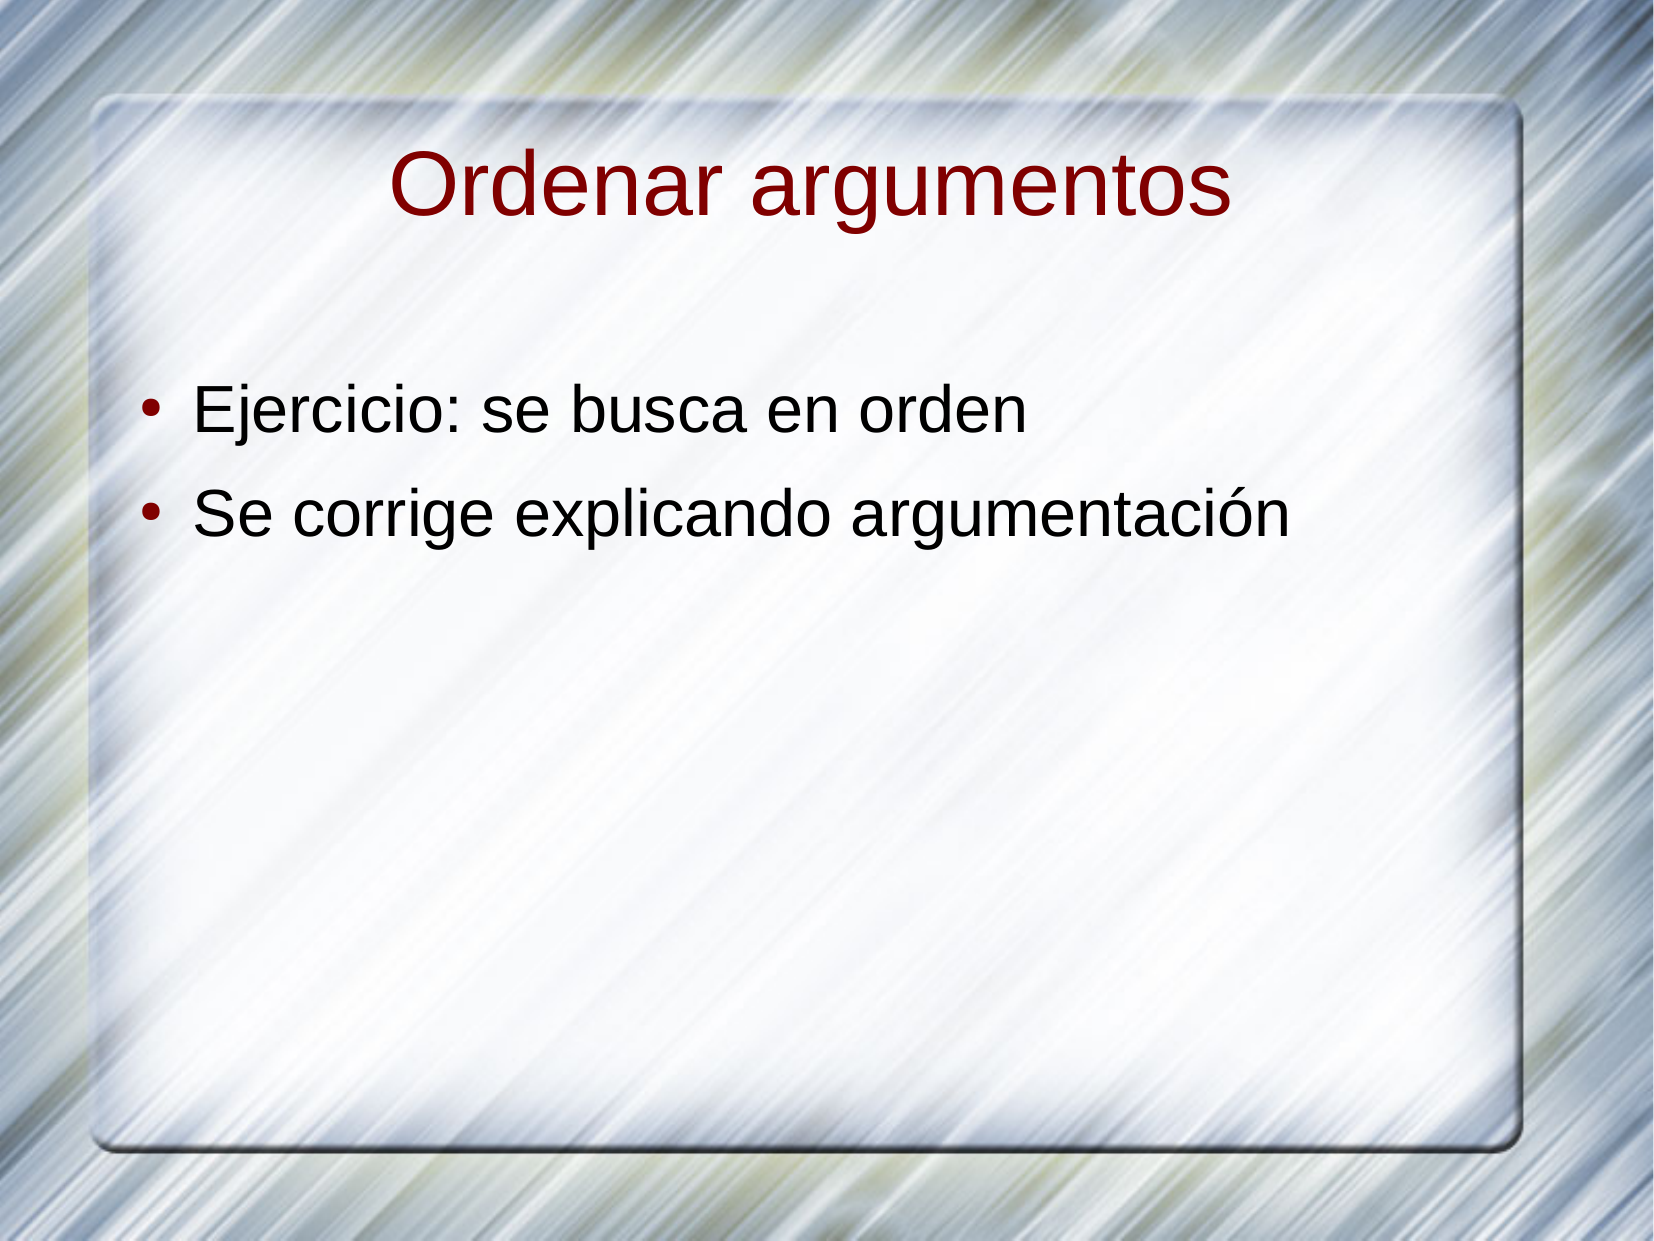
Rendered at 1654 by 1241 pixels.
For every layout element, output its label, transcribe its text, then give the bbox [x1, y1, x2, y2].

picture [0, 0, 1654, 1241]
list Ejercicio: se busca en orden Se corrige explicando argumentación [121, 371, 1501, 1127]
title Ordenar argumentos [121, 131, 1502, 235]
